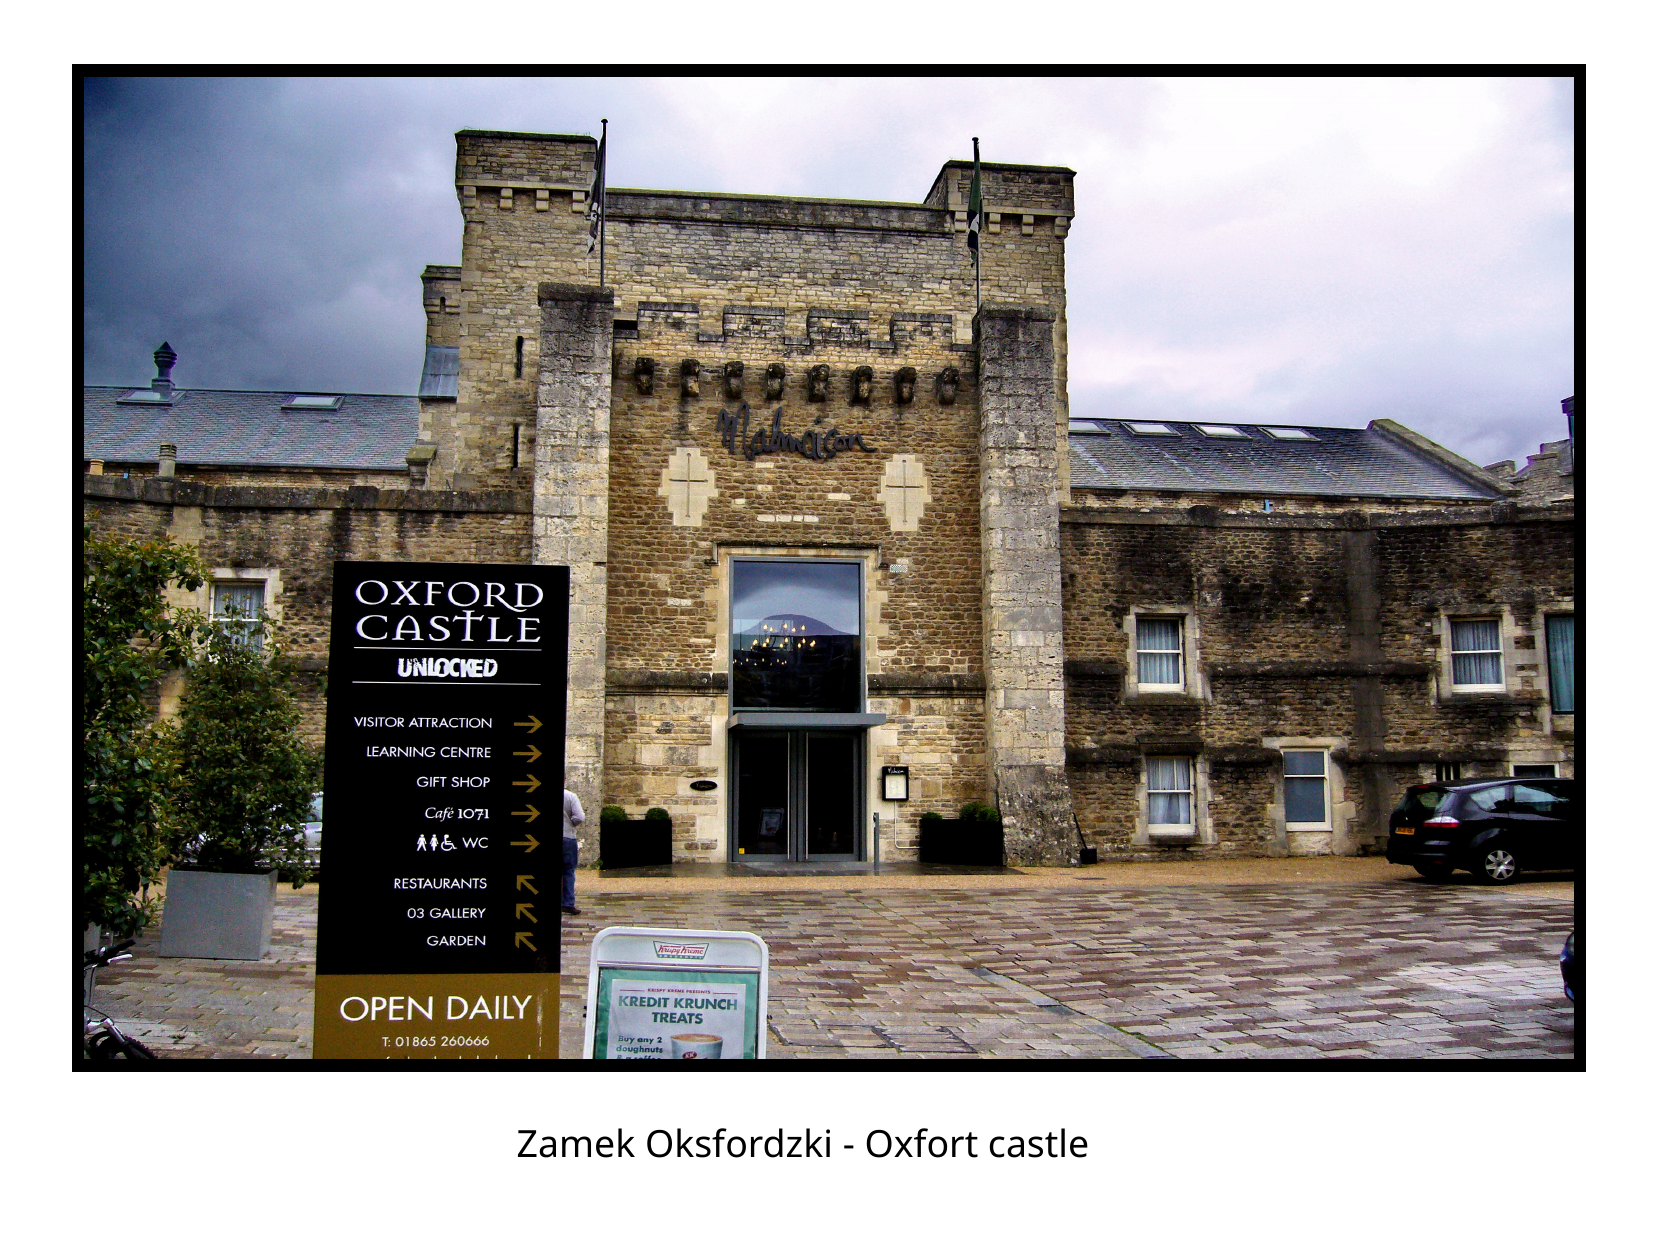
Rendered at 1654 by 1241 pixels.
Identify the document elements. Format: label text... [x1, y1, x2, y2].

picture [84, 76, 1574, 1060]
text_box Zamek Oksfordzki - Oxfort castle [501, 1112, 1153, 1173]
